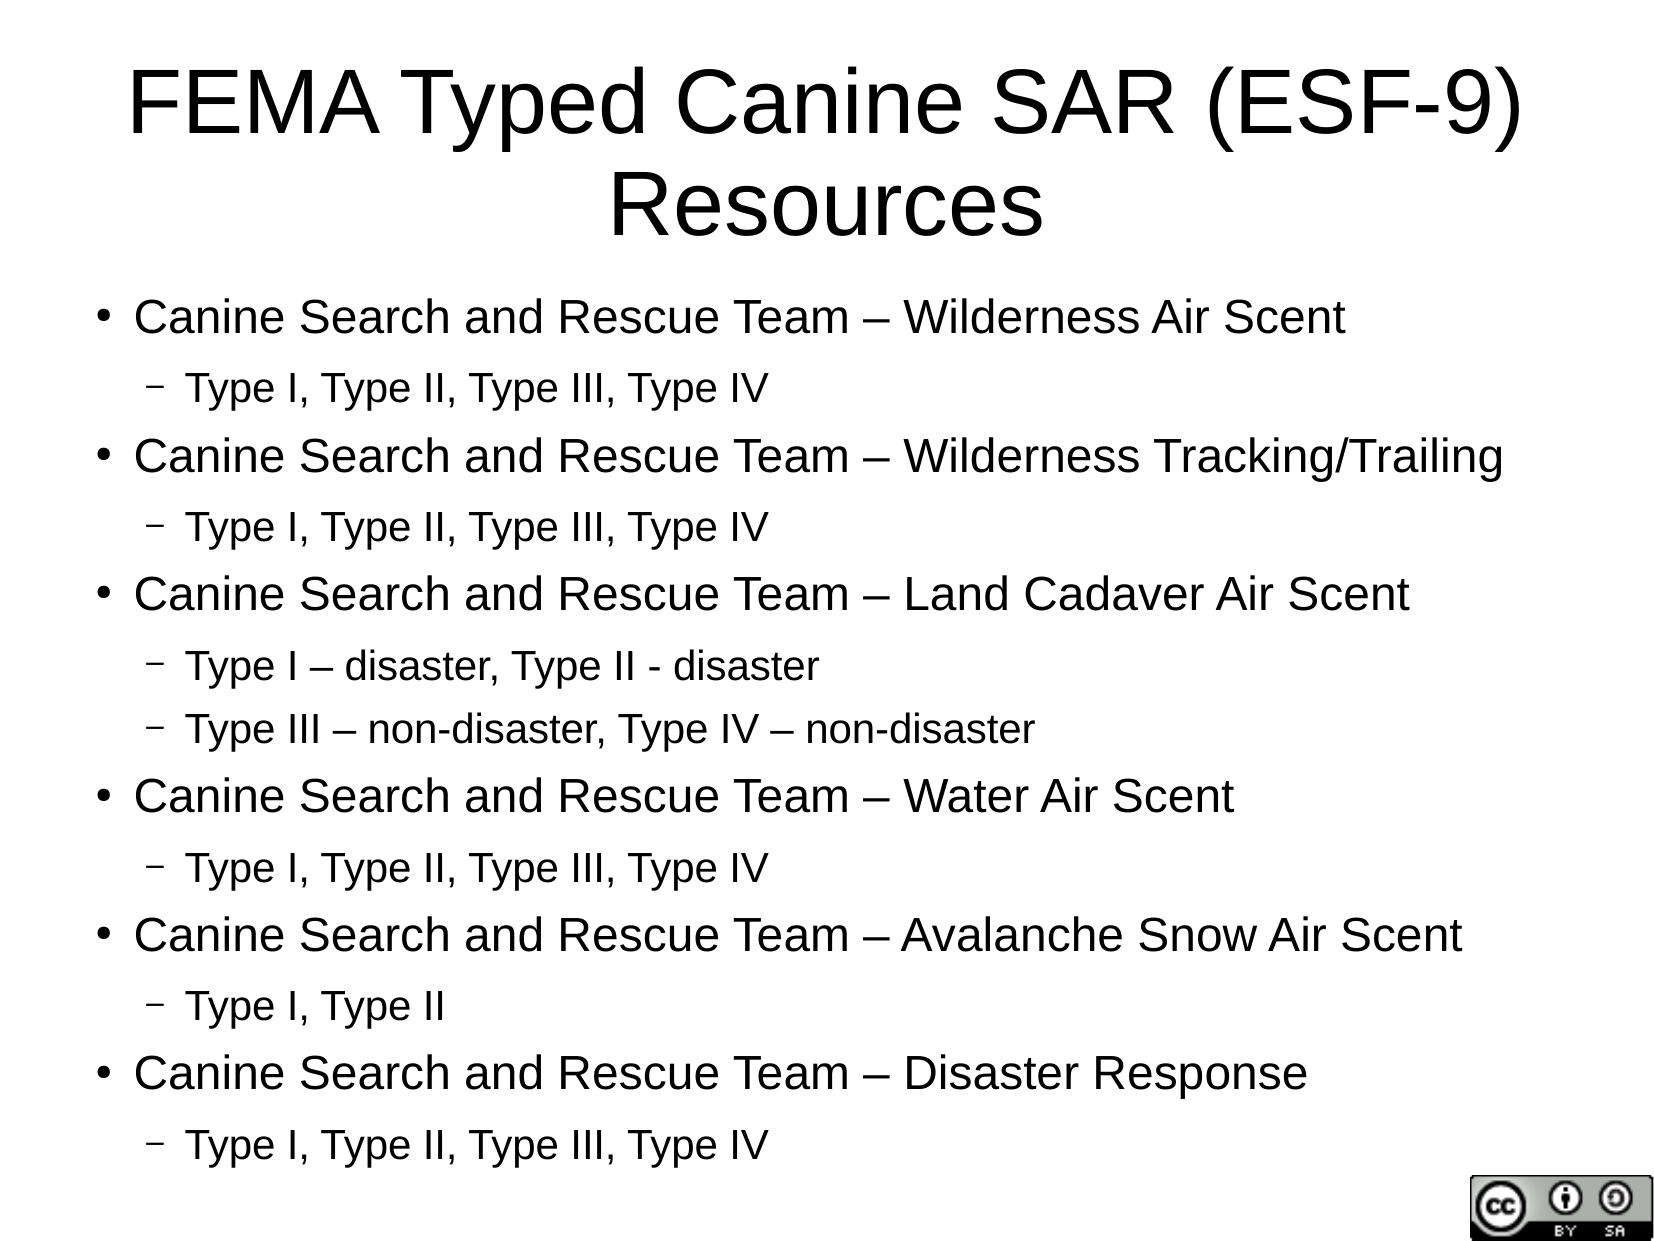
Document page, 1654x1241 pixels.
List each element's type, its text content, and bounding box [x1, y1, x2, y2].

title FEMA Typed Canine SAR (ESF-9) Resources [82, 49, 1571, 257]
list Canine Search and Rescue Team – Wilderness Air Scent Type I, Type II, Type III, Type IV Canine Search and Rescue Team – Wilderness Tracking/Trailing Type I, Type II, Type III, Type IV Canine Search and Rescue Team – Land Cadaver Air Scent Type I – disaster, Type II - disaster Type III – non-disaster, Type IV – non-disaster Canine Search and Rescue Team – Water Air Scent Type I, Type II, Type III, Type IV Canine Search and Rescue Team – Avalanche Snow Air Scent Type I, Type II Canine Search and Rescue Team – Disaster Response Type I, Type II, Type III, Type IV [82, 290, 1571, 1177]
picture [1470, 1175, 1654, 1241]
